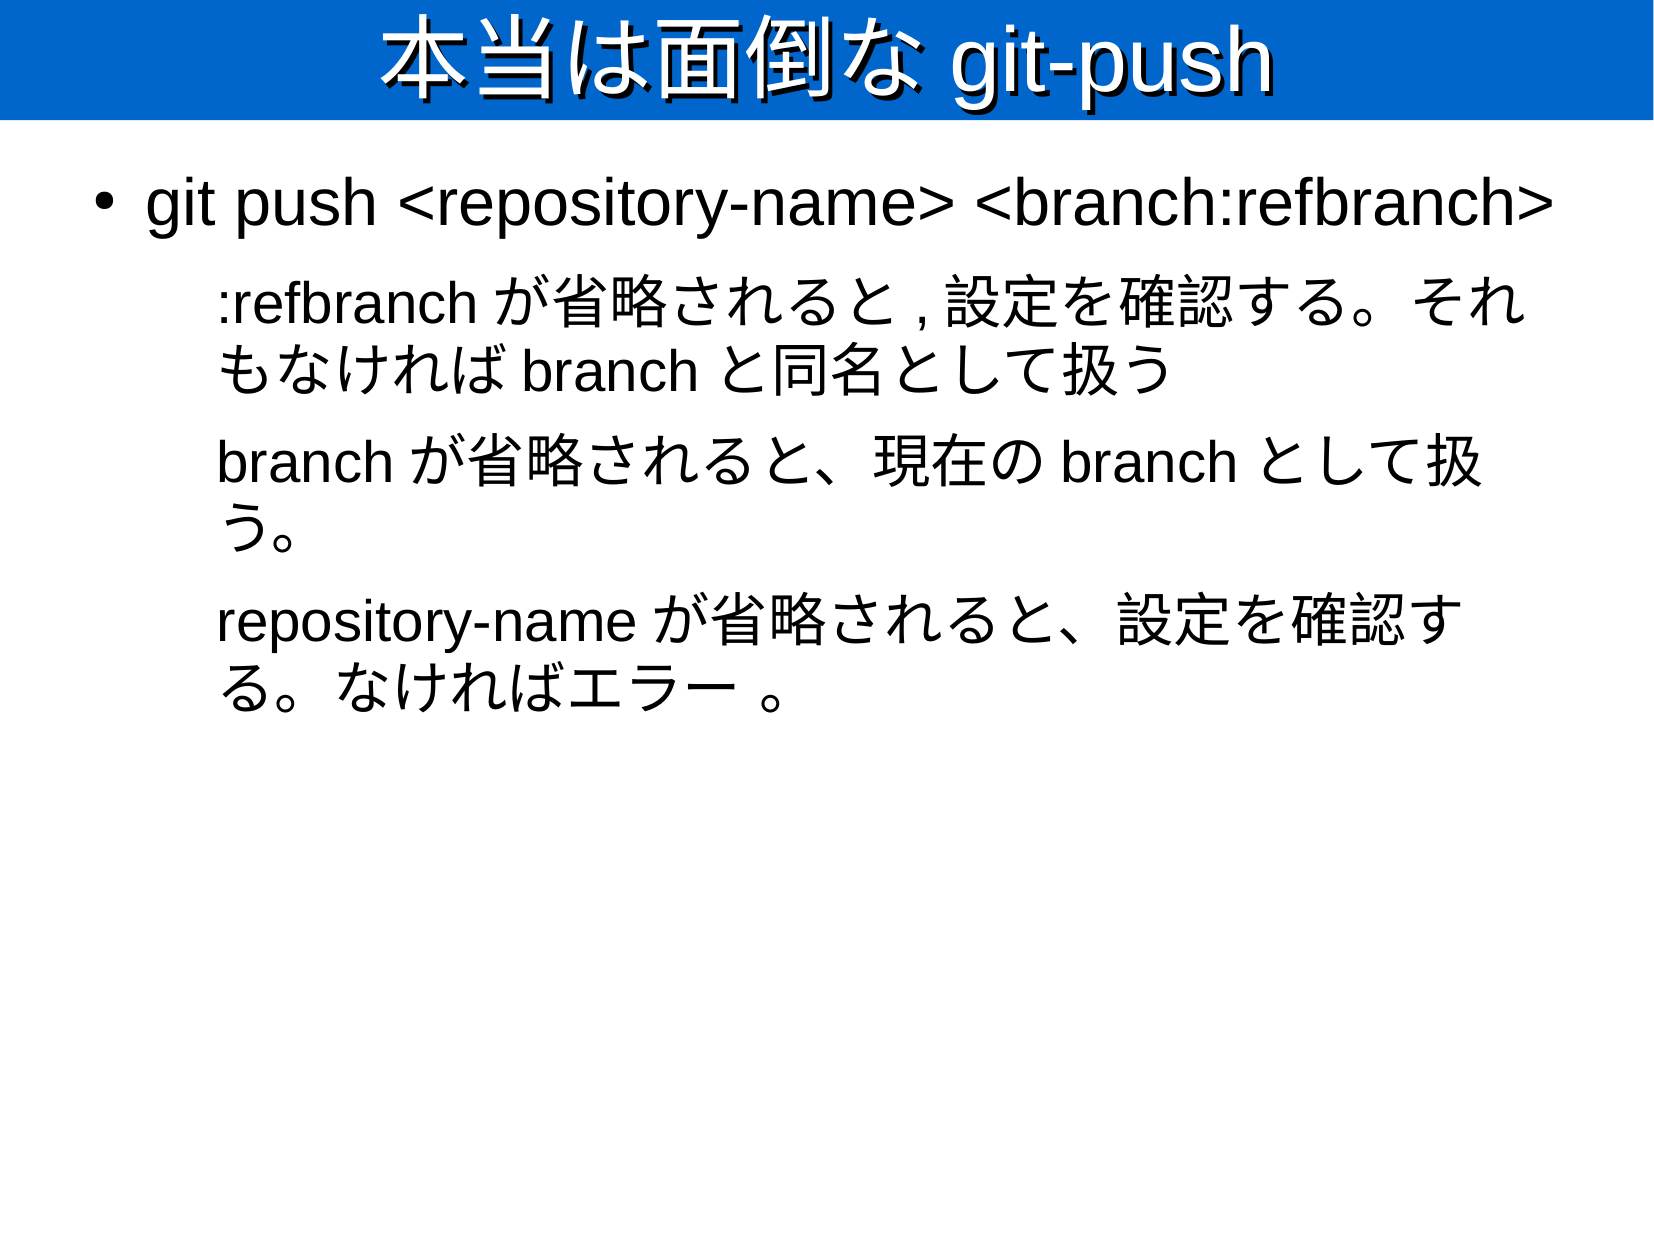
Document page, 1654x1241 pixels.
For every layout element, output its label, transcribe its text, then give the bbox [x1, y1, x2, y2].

title 本当は面倒なgit-push [0, 0, 1654, 121]
list git push <repository-name> <branch:refbranch> :refbranchが省略されると,設定を確認する。それもなければbranchと同名として扱う branchが省略されると、現在のbranchとして扱う。 repository-nameが省略されると、設定を確認する。なければエラー 。 [75, 165, 1576, 885]
